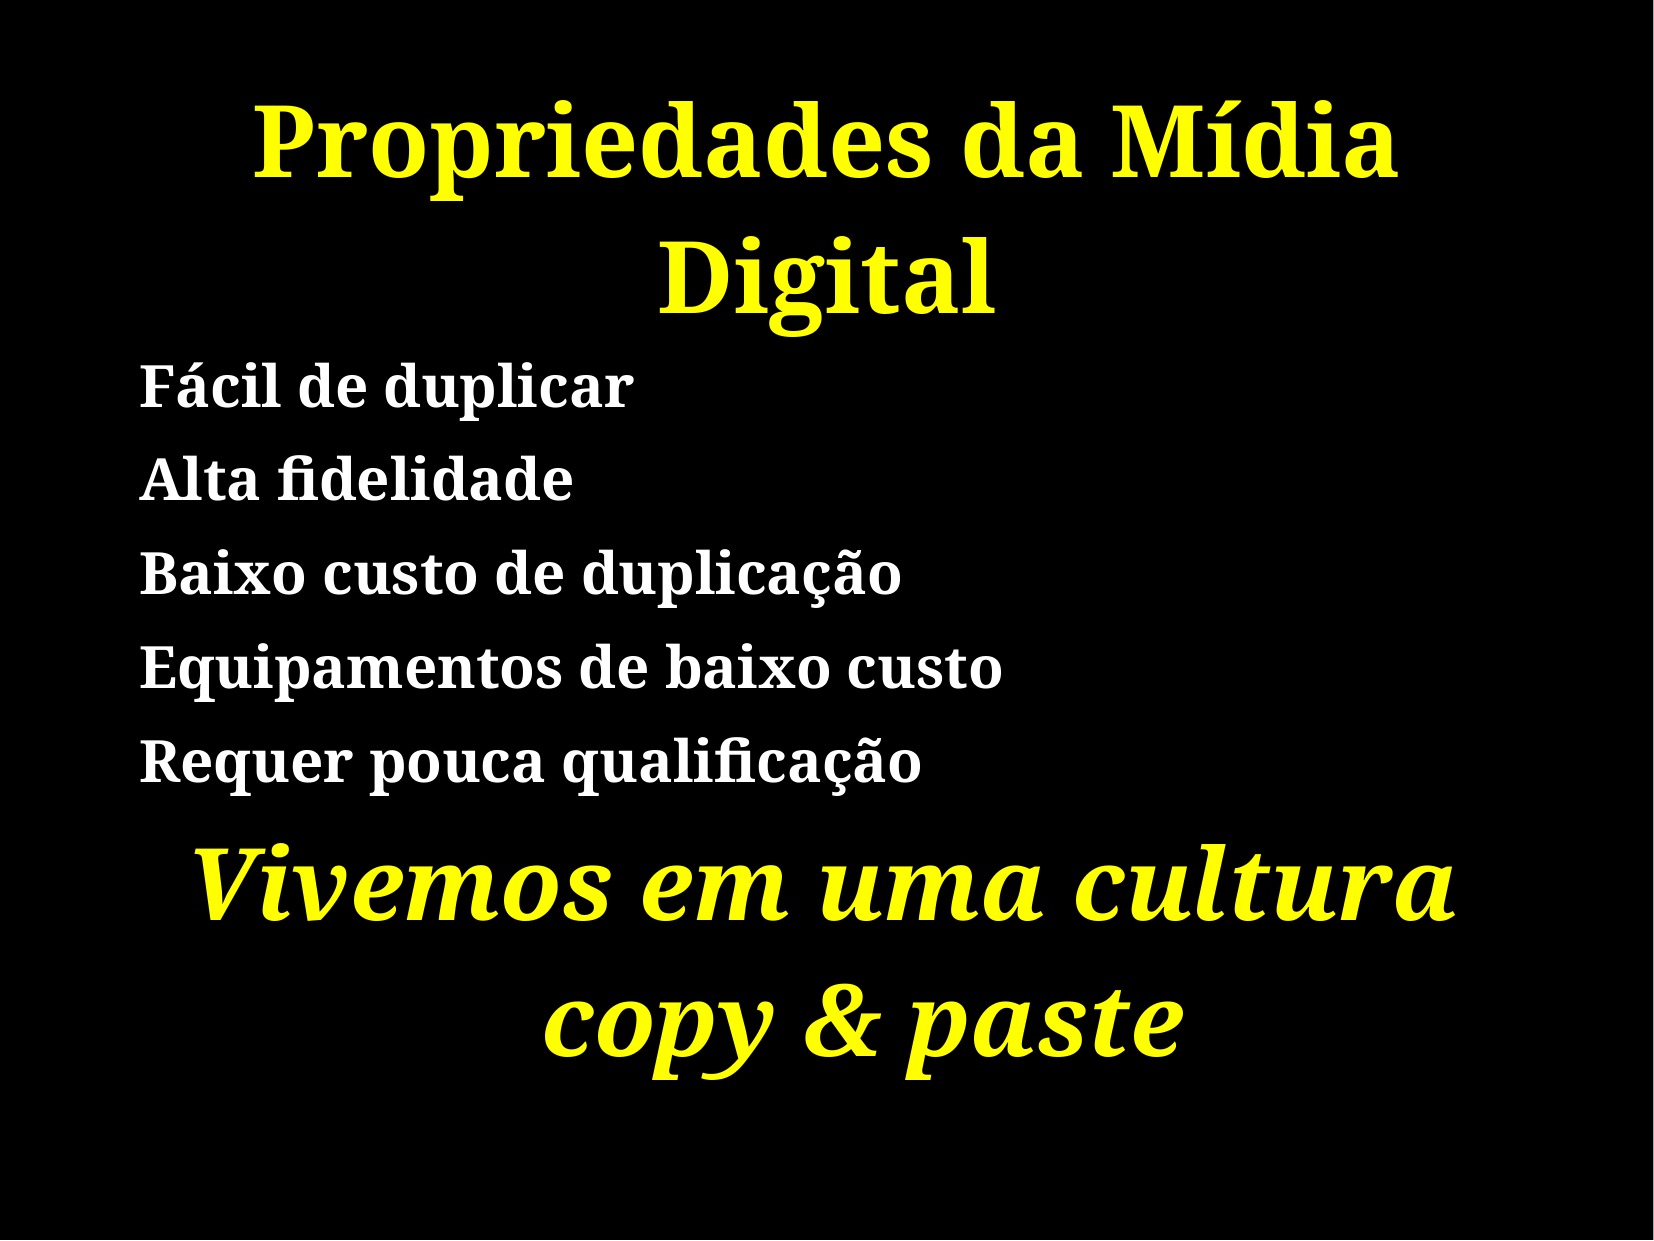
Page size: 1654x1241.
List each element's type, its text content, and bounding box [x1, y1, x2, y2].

title Propriedades da Mídia Digital [121, 94, 1534, 319]
list Fácil de duplicar Alta fidelidade Baixo custo de duplicação Equipamentos de baixo custo Requer pouca qualificação Vivemos em uma cultura copy & paste [121, 344, 1534, 1241]
